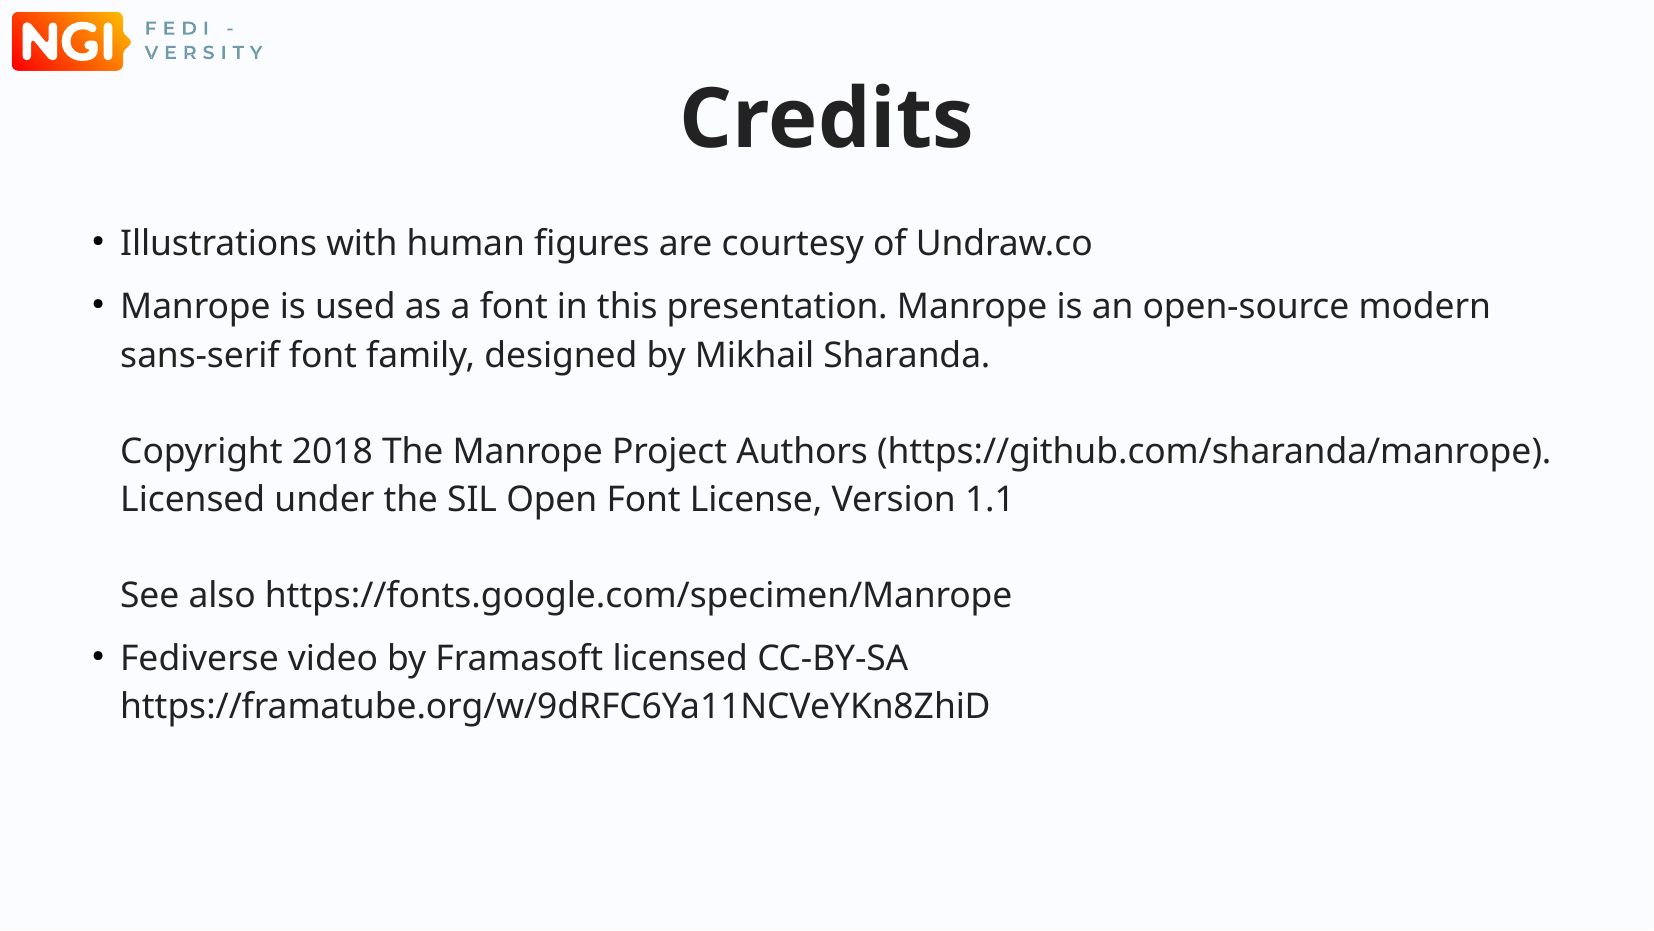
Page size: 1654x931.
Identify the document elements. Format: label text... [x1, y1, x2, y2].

list Illustrations with human figures are courtesy of Undraw.co Manrope is used as a font in this presentation. Manrope is an open-source modern sans-serif font family, designed by Mikhail Sharanda. Copyright 2018 The Manrope Project Authors (https://github.com/sharanda/manrope). Licensed under the SIL Open Font License, Version 1.1 See also https://fonts.google.com/specimen/Manrope Fediverse video by Framasoft licensed CC-BY-SA https://framatube.org/w/9dRFC6Ya11NCVeYKn8ZhiD [82, 217, 1571, 758]
title Credits [82, 37, 1571, 193]
